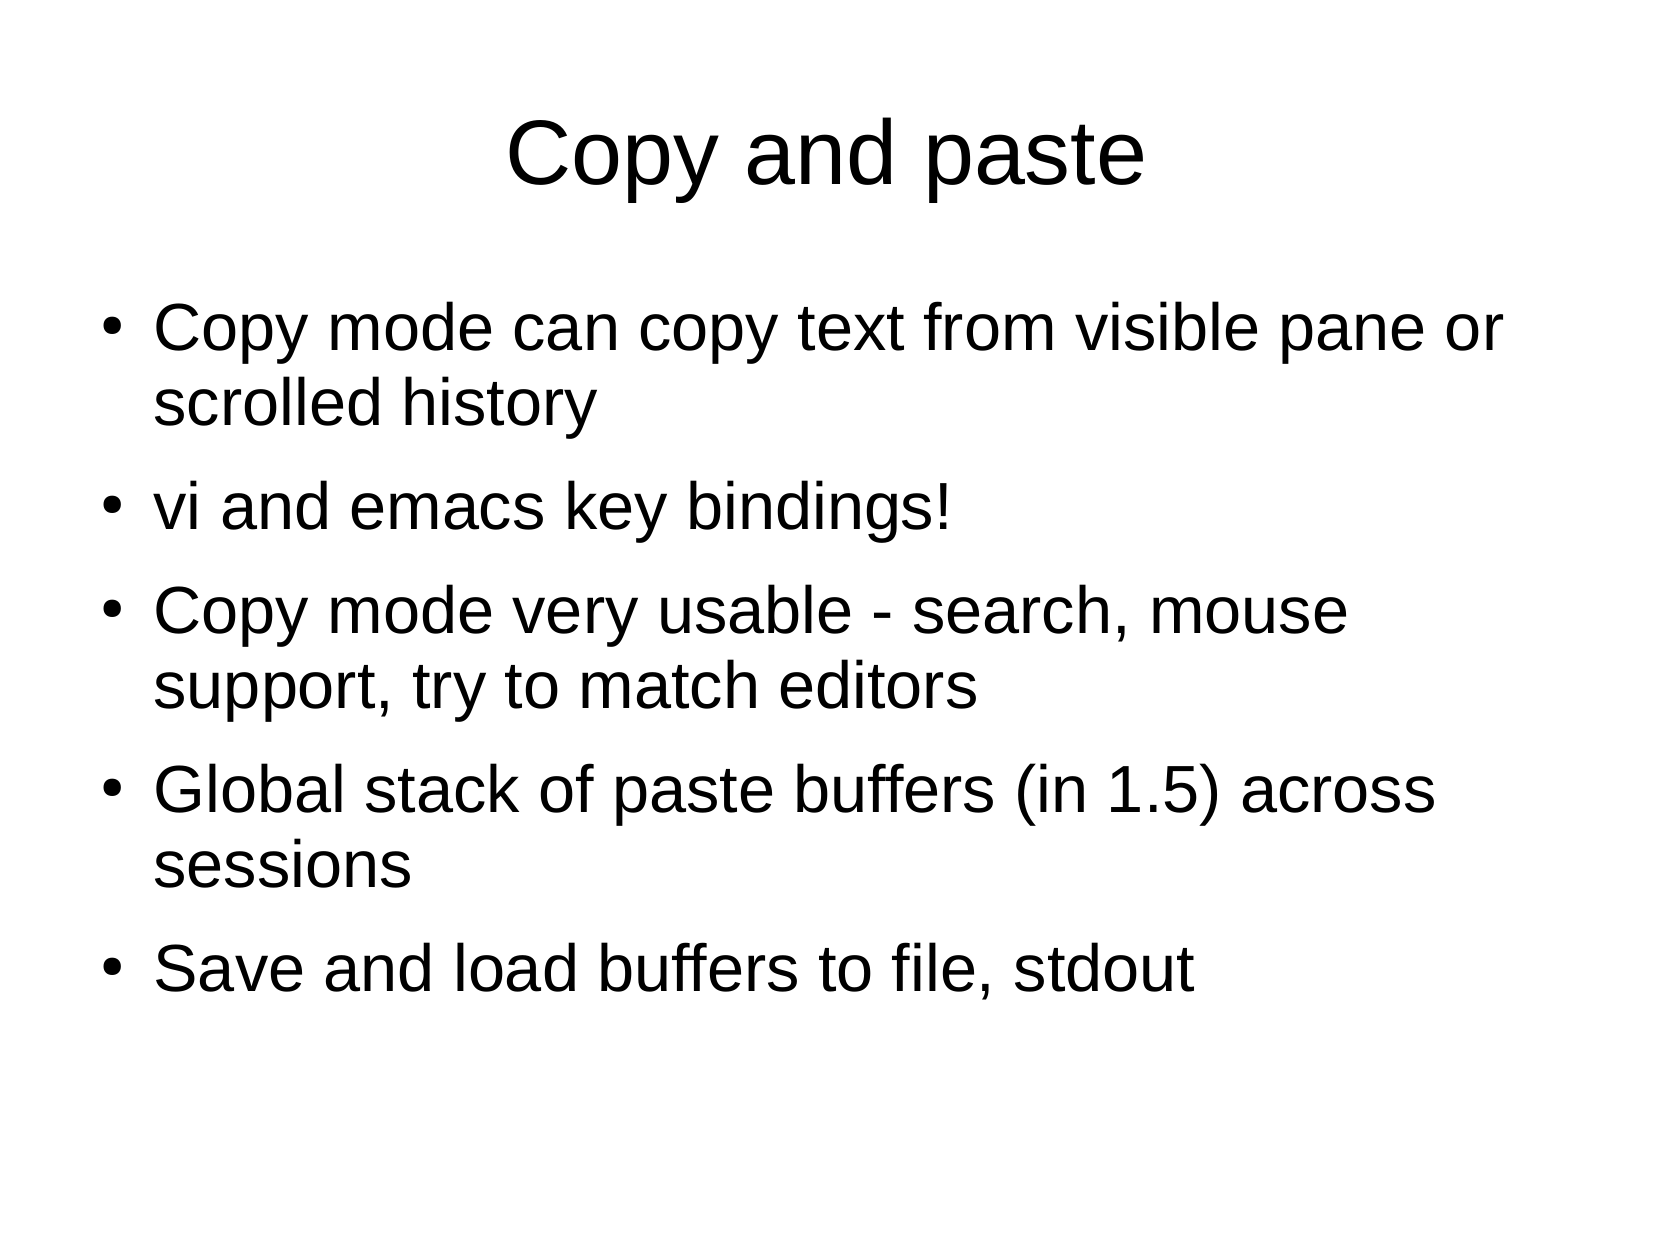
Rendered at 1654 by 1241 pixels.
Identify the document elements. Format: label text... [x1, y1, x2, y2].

title Copy and paste [82, 49, 1571, 257]
list Copy mode can copy text from visible pane or scrolled history vi and emacs key bindings! Copy mode very usable - search, mouse support, try to match editors Global stack of paste buffers (in 1.5) across sessions Save and load buffers to file, stdout [82, 290, 1571, 1109]
